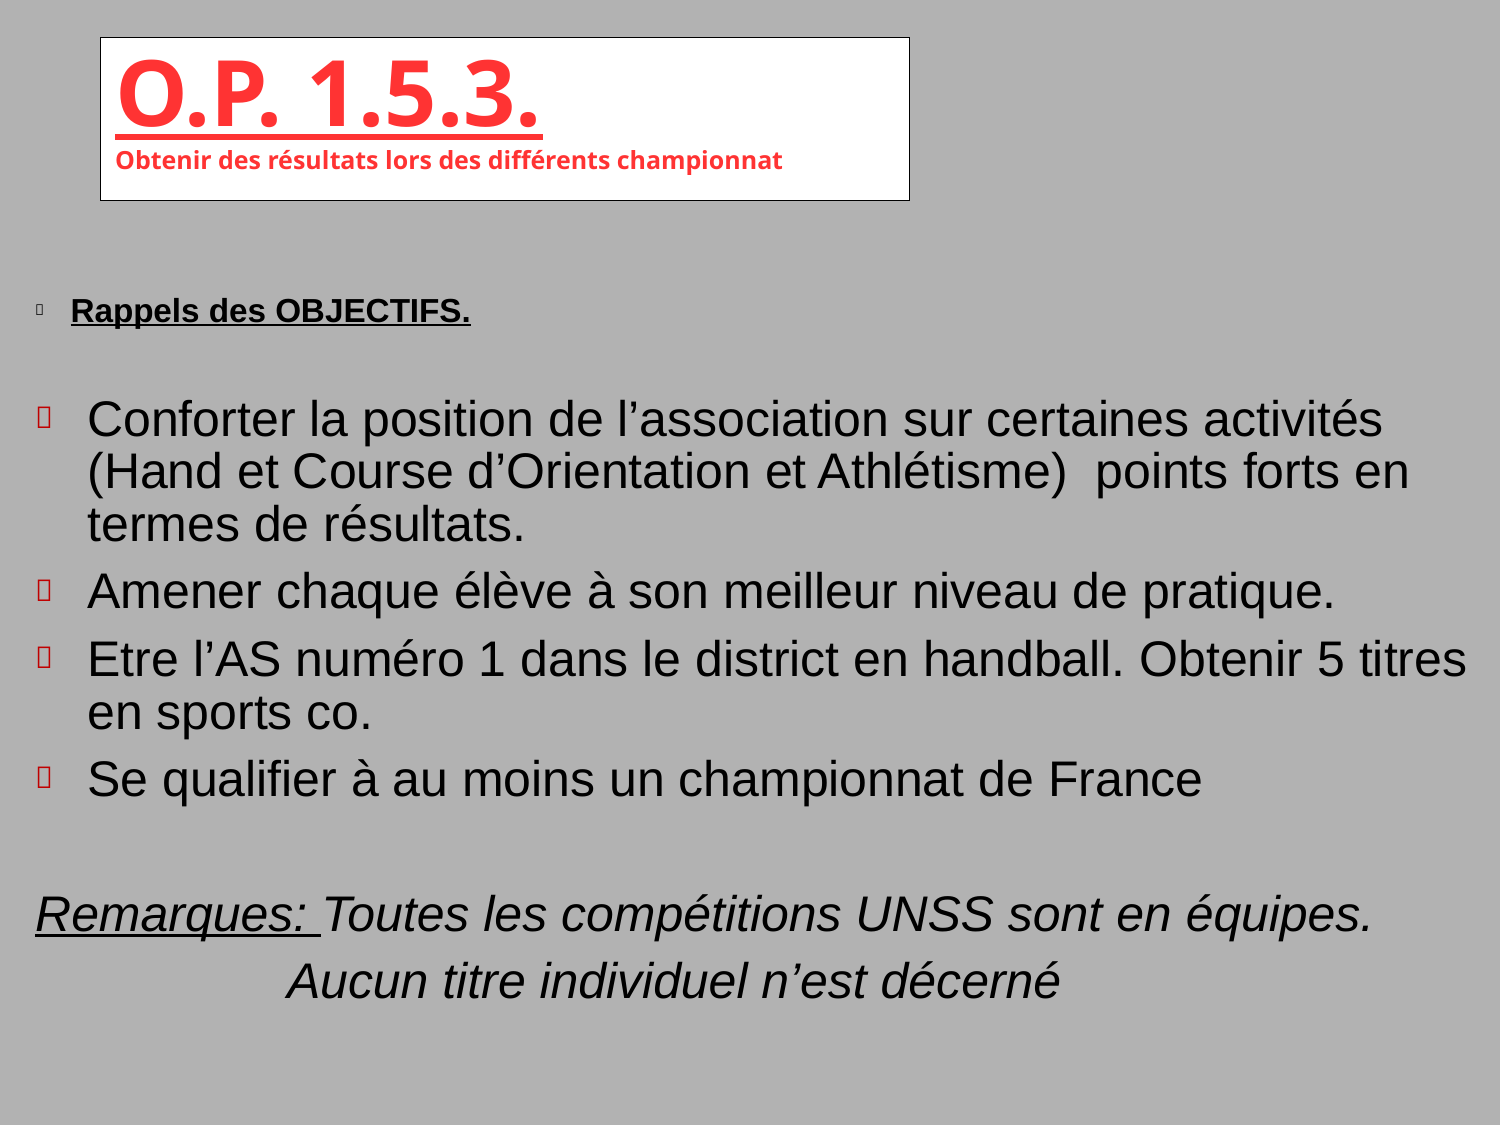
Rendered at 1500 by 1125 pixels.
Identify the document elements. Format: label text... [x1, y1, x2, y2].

title O.P. 1.5.3. Obtenir des résultats lors des différents championnat [100, 37, 910, 201]
subtitle Rappels des OBJECTIFS. Conforter la position de l’association sur certaines activités (Hand et Course d’Orientation et Athlétisme) points forts en termes de résultats. Amener chaque élève à son meilleur niveau de pratique. Etre l’AS numéro 1 dans le district en handball. Obtenir 5 titres en sports co. Se qualifier à au moins un championnat de France Remarques: Toutes les compétitions UNSS sont en équipes. Aucun titre individuel n’est décerné [35, 255, 1500, 1094]
